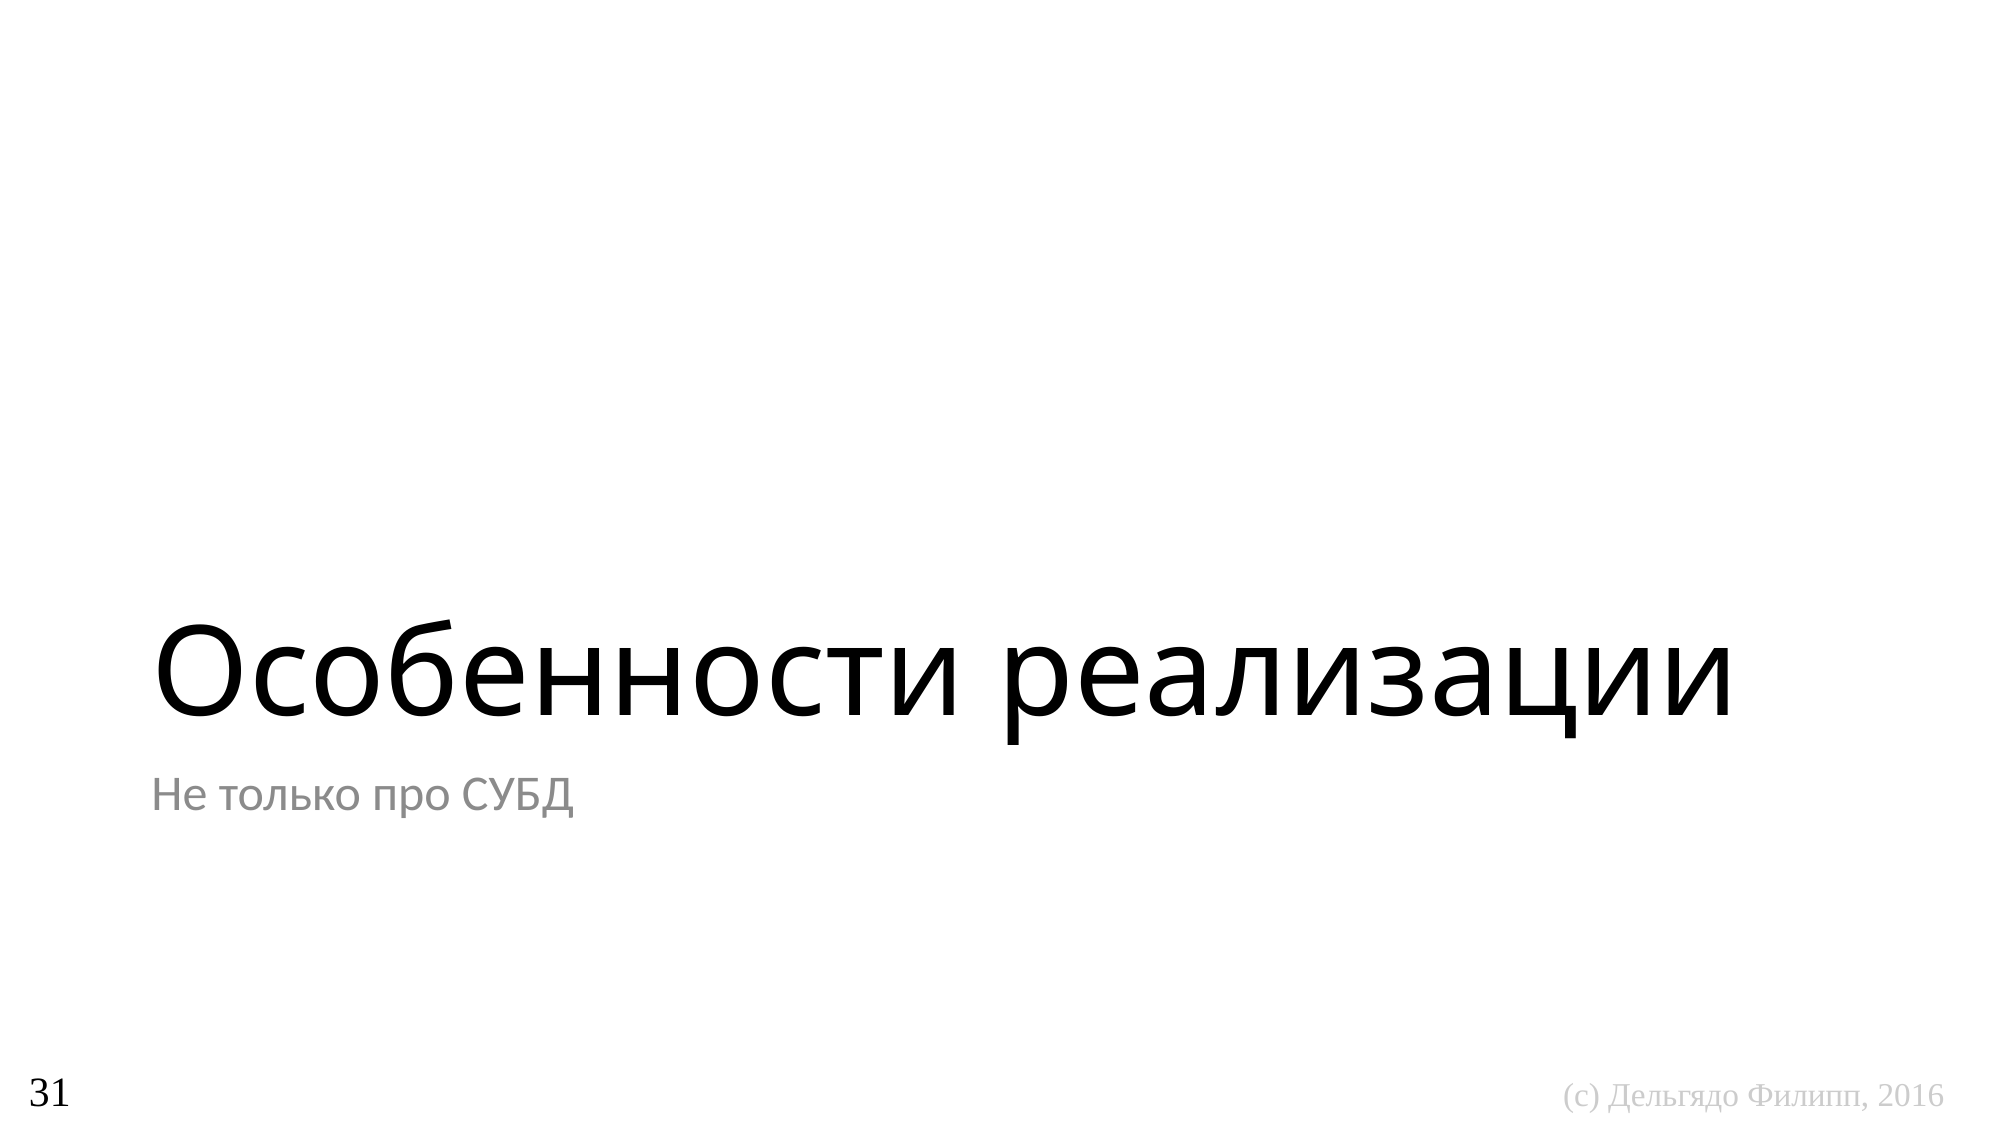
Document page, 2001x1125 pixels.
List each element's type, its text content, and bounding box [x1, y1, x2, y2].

list Не только про СУБД [136, 752, 1862, 999]
title Особенности реализации [136, 280, 1862, 749]
